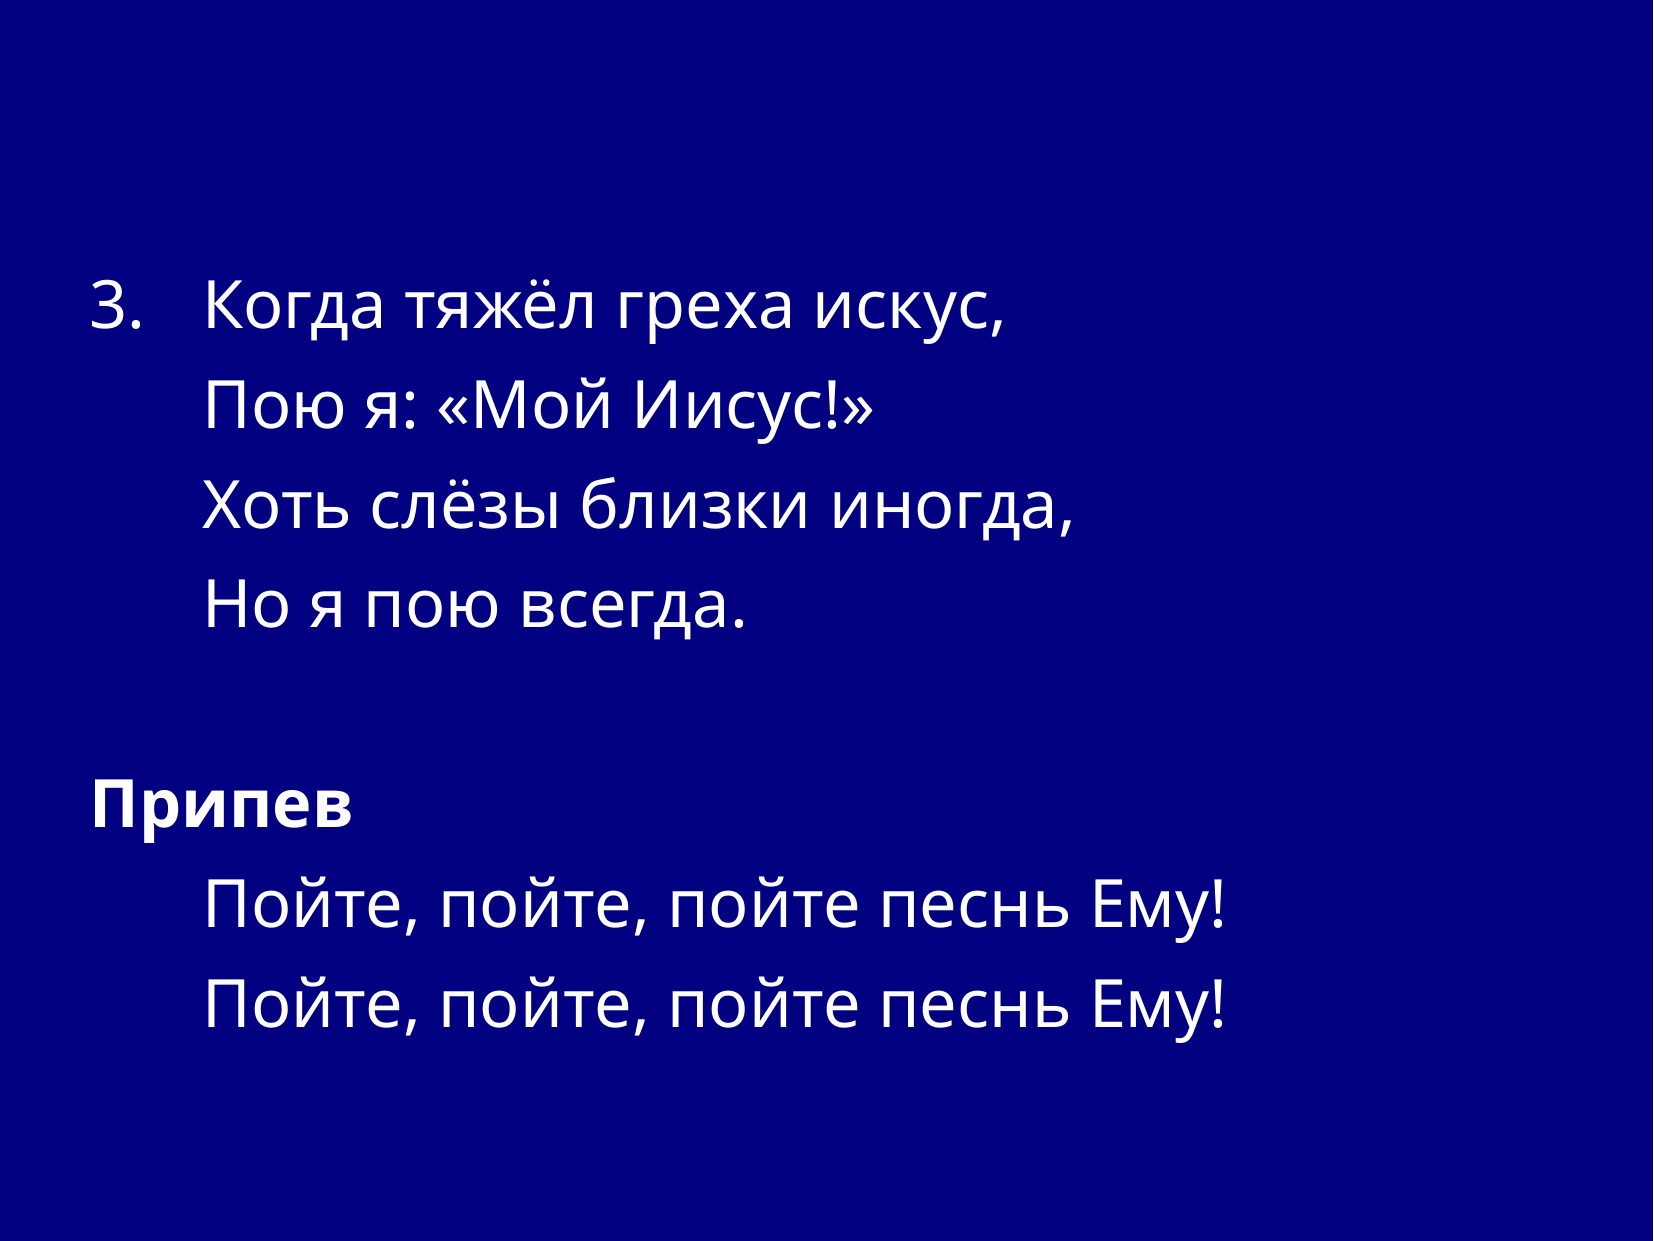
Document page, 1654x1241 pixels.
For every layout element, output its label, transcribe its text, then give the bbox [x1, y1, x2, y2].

text_box 3. Когда тяжёл греха искус, Пою я: «Мой Иисус!» Хоть слёзы близки иногда, Но я пою всегда. Припев Пойте, пойте, пойте песнь Ему! Пойте, пойте, пойте песнь Ему! [75, 150, 1576, 1163]
